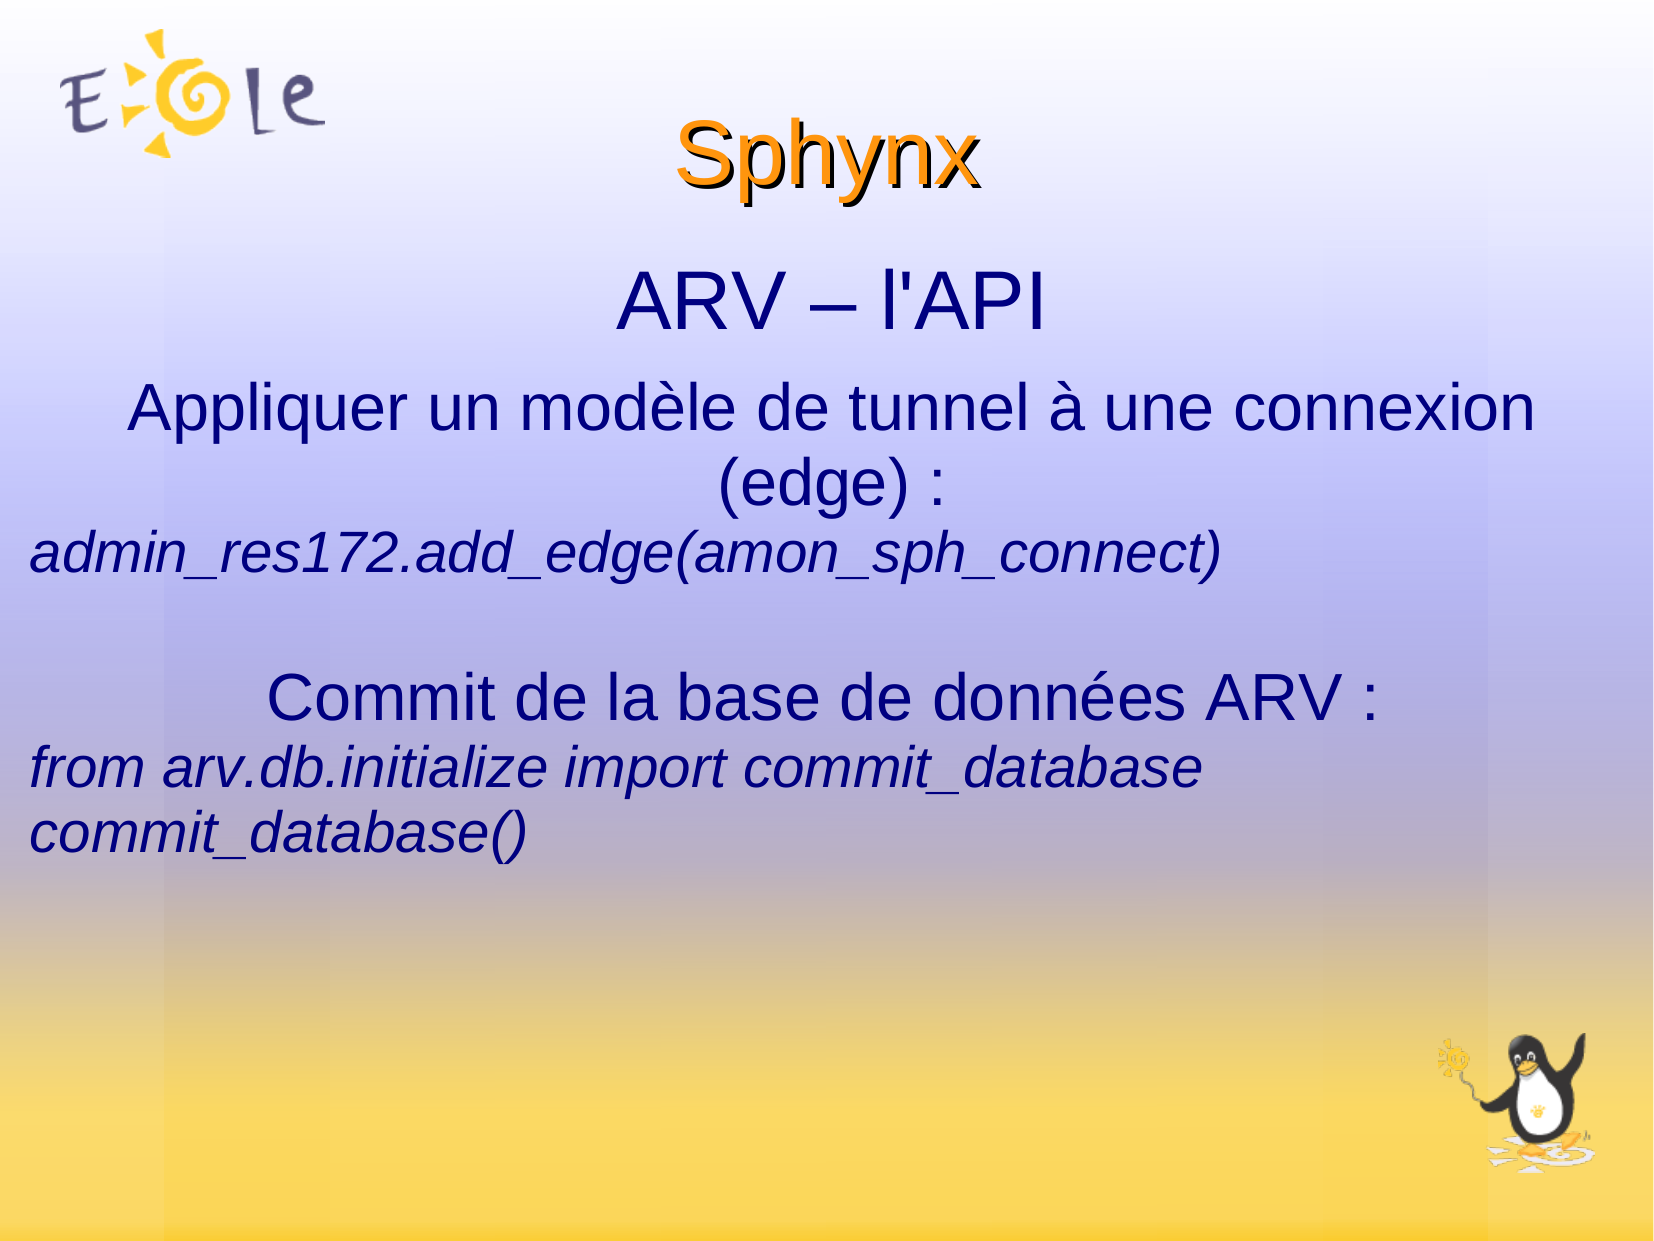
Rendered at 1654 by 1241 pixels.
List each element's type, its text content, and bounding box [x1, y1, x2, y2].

title Sphynx [82, 49, 1571, 253]
picture [0, 0, 1654, 1241]
list ARV – l'API Appliquer un modèle de tunnel à une connexion (edge) : admin_res172.add_edge(amon_sph_connect) Commit de la base de données ARV : from arv.db.initialize import commit_database commit_database() [29, 253, 1636, 856]
